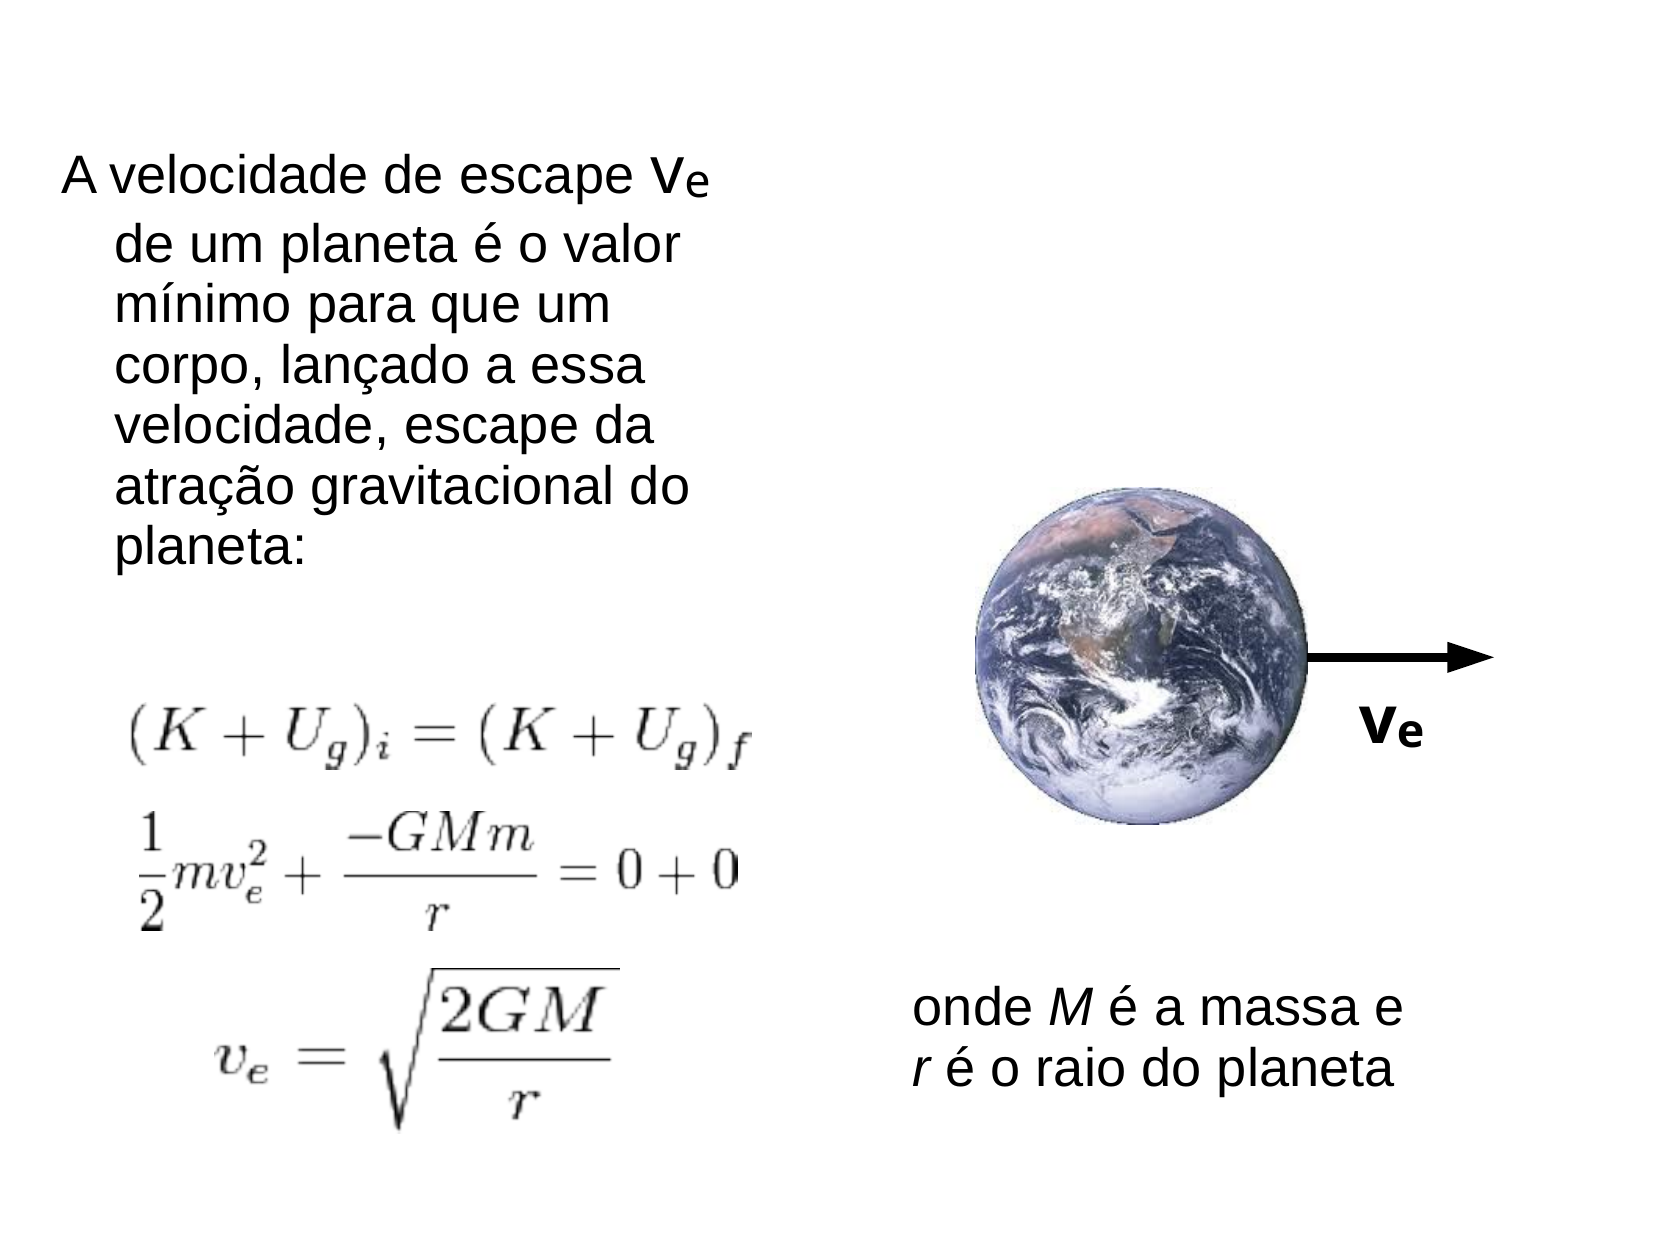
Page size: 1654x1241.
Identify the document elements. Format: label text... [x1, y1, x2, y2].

list A velocidade de escape ve de um planeta é o valor mínimo para que um corpo, lançado a essa velocidade, escape da atração gravitacional do planeta: [43, 122, 770, 627]
text_box onde M é a massa e r é o raio do planeta [897, 969, 1420, 1122]
picture [139, 811, 738, 932]
picture [129, 702, 752, 770]
picture [214, 968, 620, 1134]
text_box ve [1326, 665, 1429, 780]
picture [845, 290, 1572, 1109]
